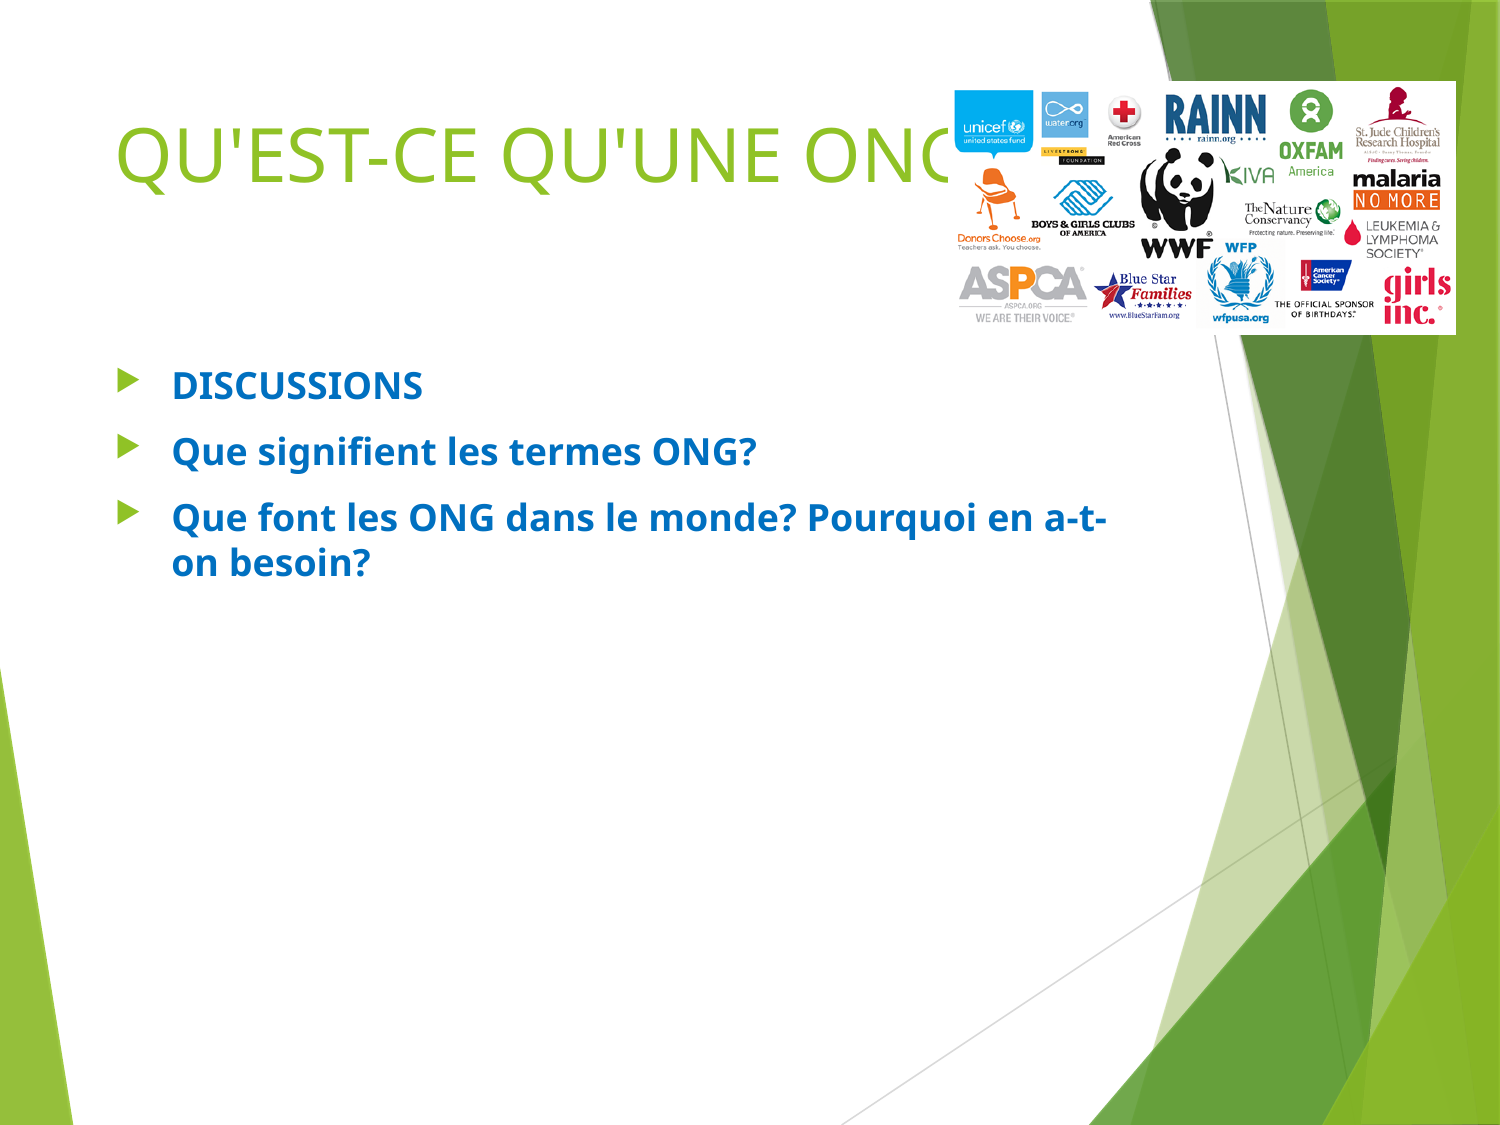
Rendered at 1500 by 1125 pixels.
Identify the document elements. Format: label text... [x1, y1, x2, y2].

picture [948, 81, 1456, 335]
title QU'EST-CE QU'UNE ONG? [99, 99, 948, 317]
list DISCUSSIONS Que signifient les termes ONG? Que font les ONG dans le monde? Pourquoi en a-t-on besoin? [99, 354, 1164, 992]
